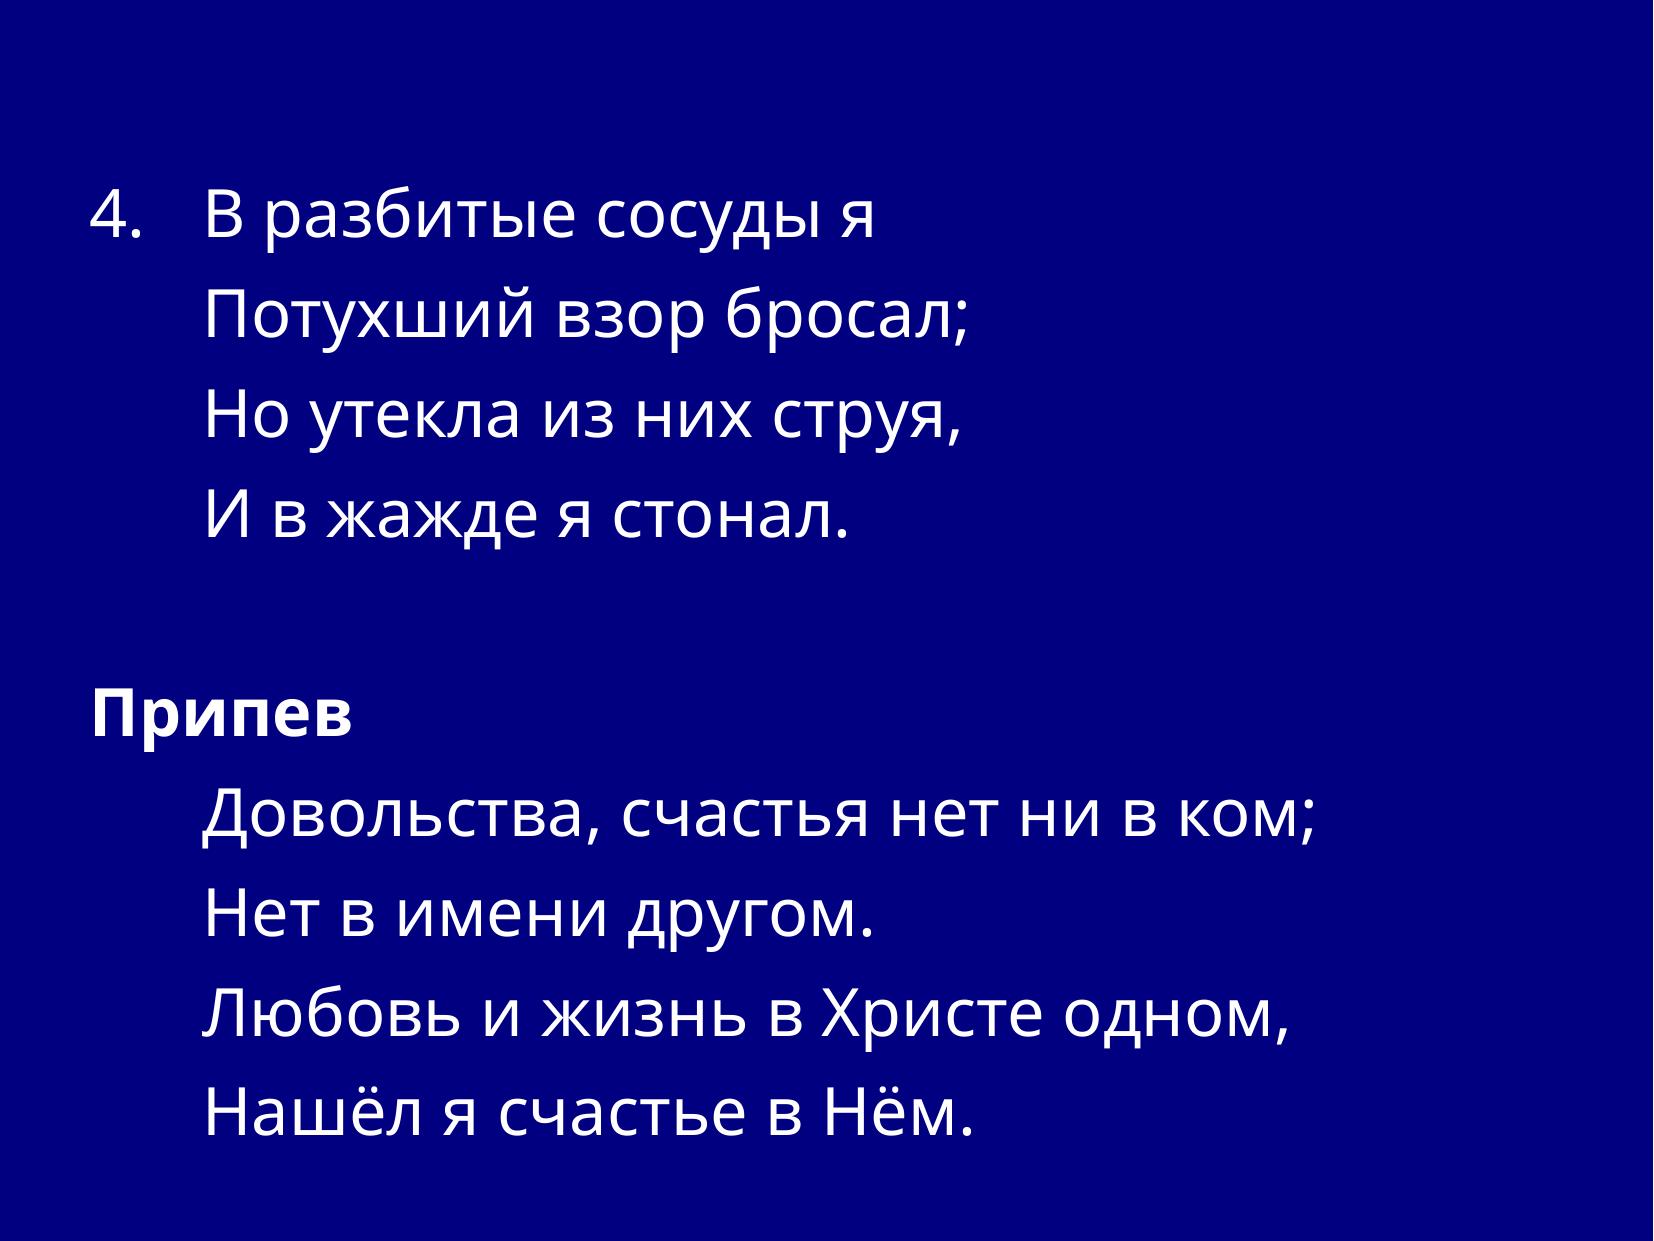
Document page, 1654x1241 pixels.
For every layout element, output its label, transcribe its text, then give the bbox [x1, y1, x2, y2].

text_box 4. В разбитые сосуды я Потухший взор бросал; Но утекла из них струя, И в жажде я стонал. Припев Довольства, счастья нет ни в ком; Нет в имени другом. Любовь и жизнь в Христе одном, Нашёл я счастье в Нём. [75, 150, 1576, 1163]
